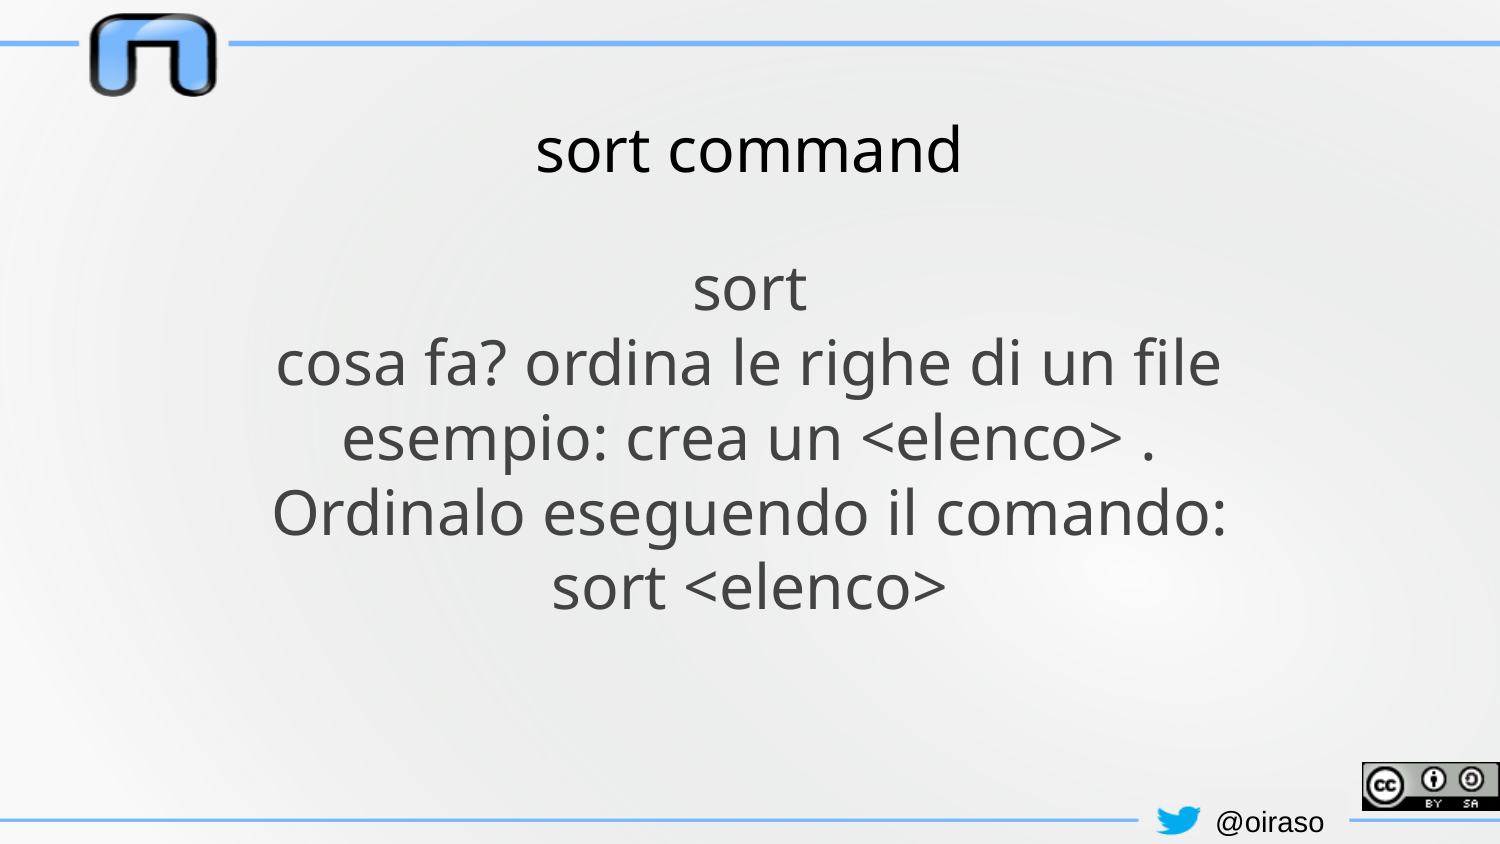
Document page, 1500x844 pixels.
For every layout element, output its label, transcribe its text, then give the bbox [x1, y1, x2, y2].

title sort command [112, 107, 1388, 200]
subtitle sort cosa fa? ordina le righe di un file esempio: crea un <elenco> . Ordinalo eseguendo il comando: sort <elenco> [112, 232, 1388, 674]
picture [0, 0, 1500, 844]
text_box @oirasor [1200, 788, 1350, 844]
